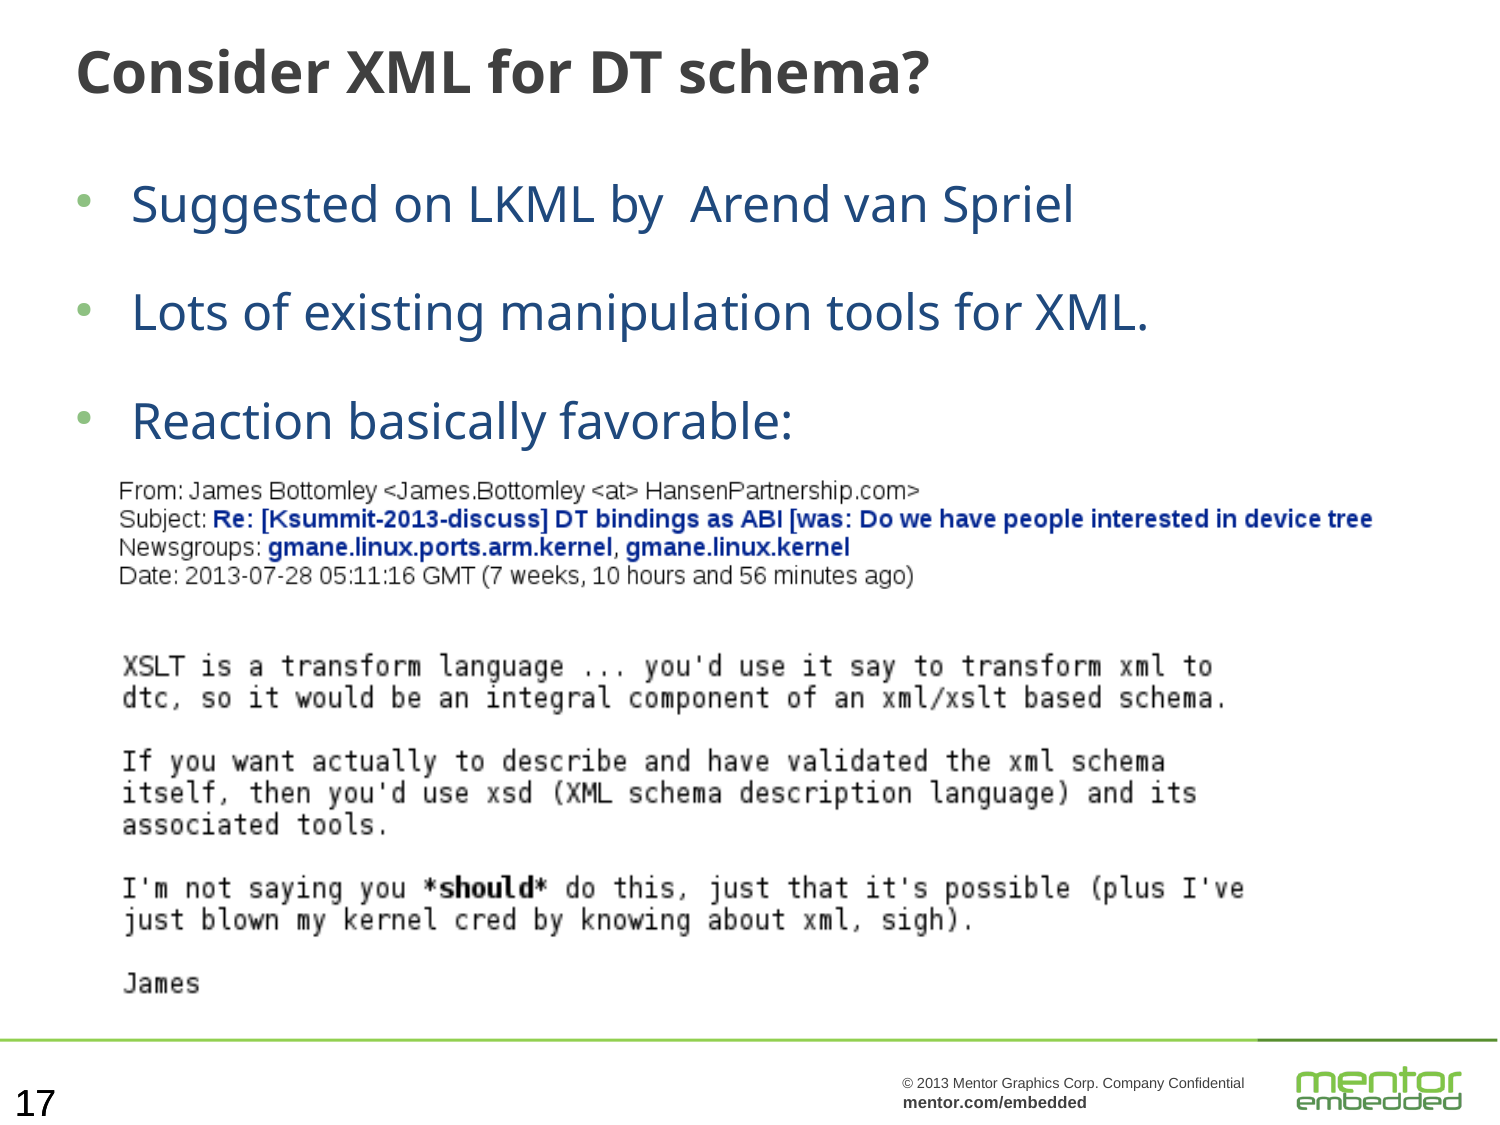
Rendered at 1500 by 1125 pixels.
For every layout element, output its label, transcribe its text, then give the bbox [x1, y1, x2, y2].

title Consider XML for DT schema? [0, 0, 1500, 113]
picture [113, 476, 1380, 601]
picture [120, 629, 1379, 1005]
list Suggested on LKML by Arend van Spriel Lots of existing manipulation tools for XML. Reaction basically favorable: [0, 164, 1500, 1025]
picture [1292, 1062, 1464, 1114]
